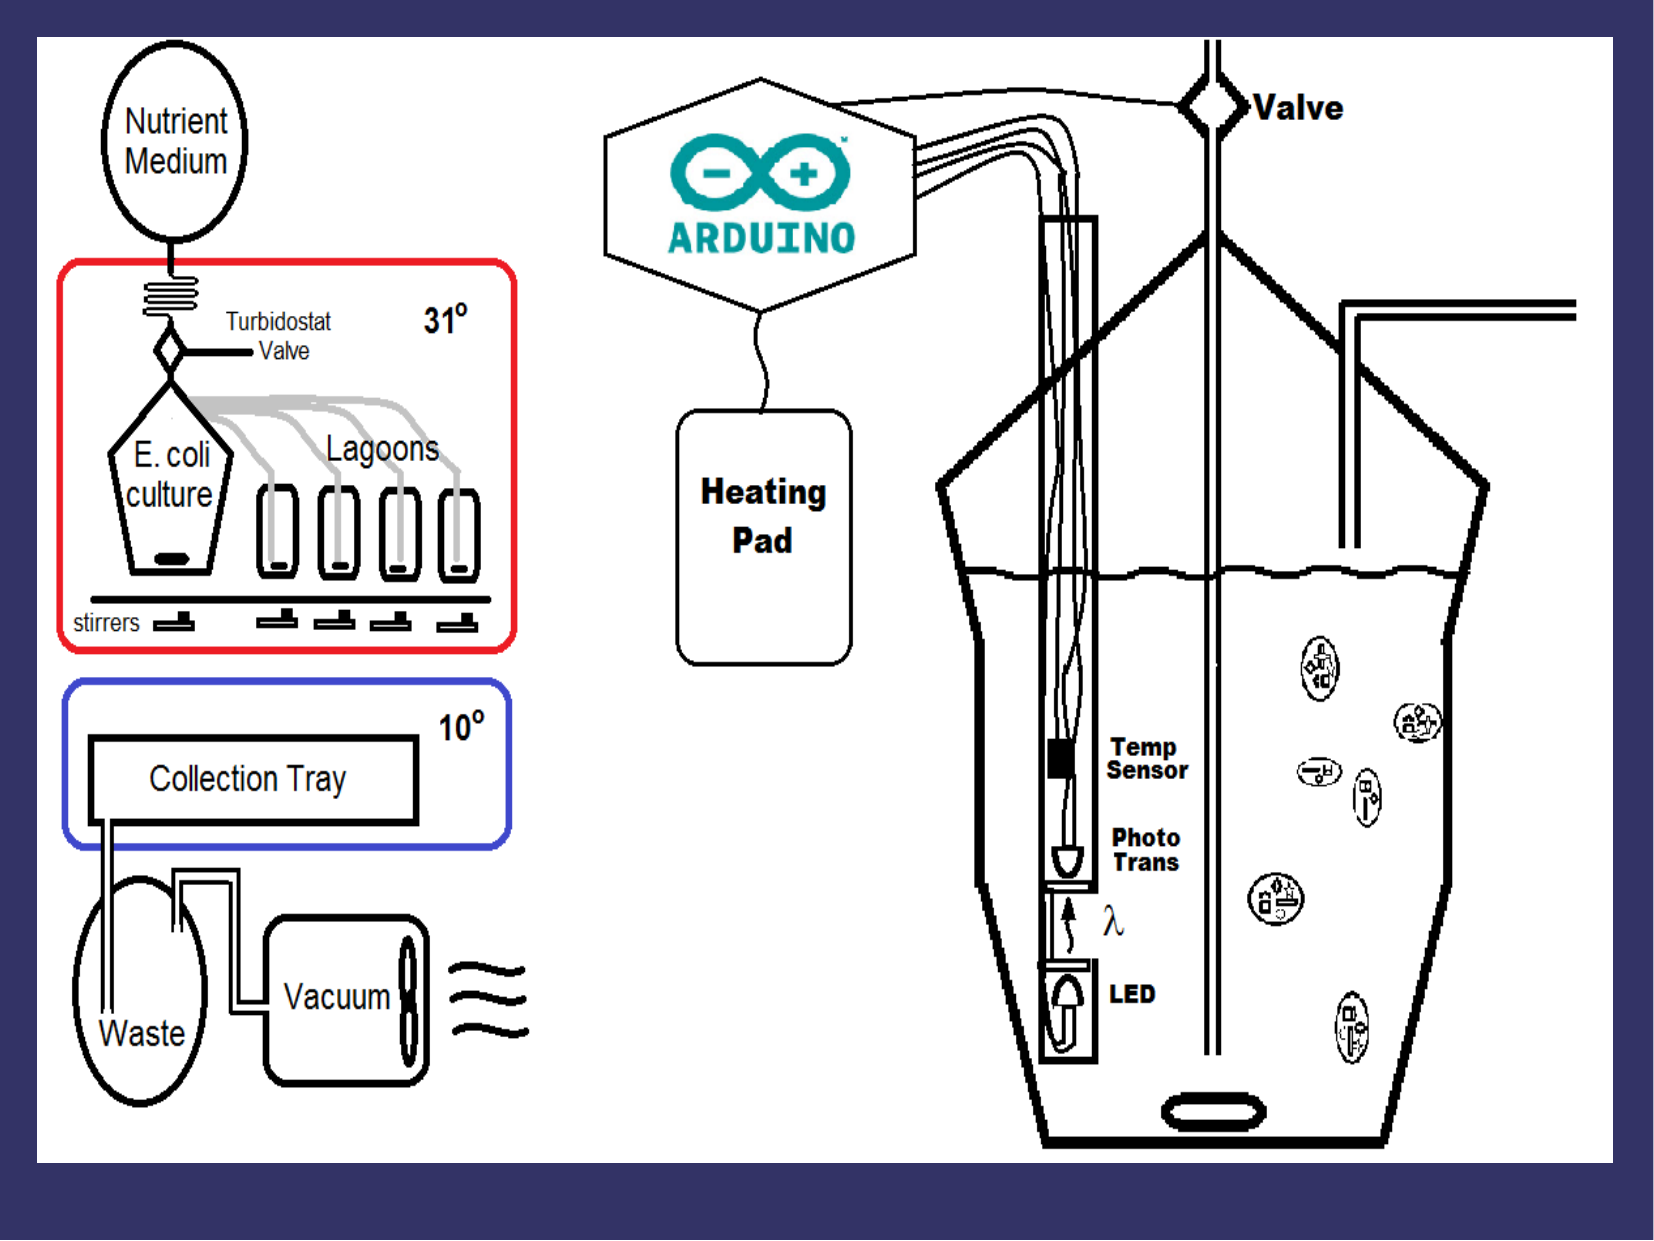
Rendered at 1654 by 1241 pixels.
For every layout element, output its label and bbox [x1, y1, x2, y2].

picture [37, 37, 1613, 1163]
